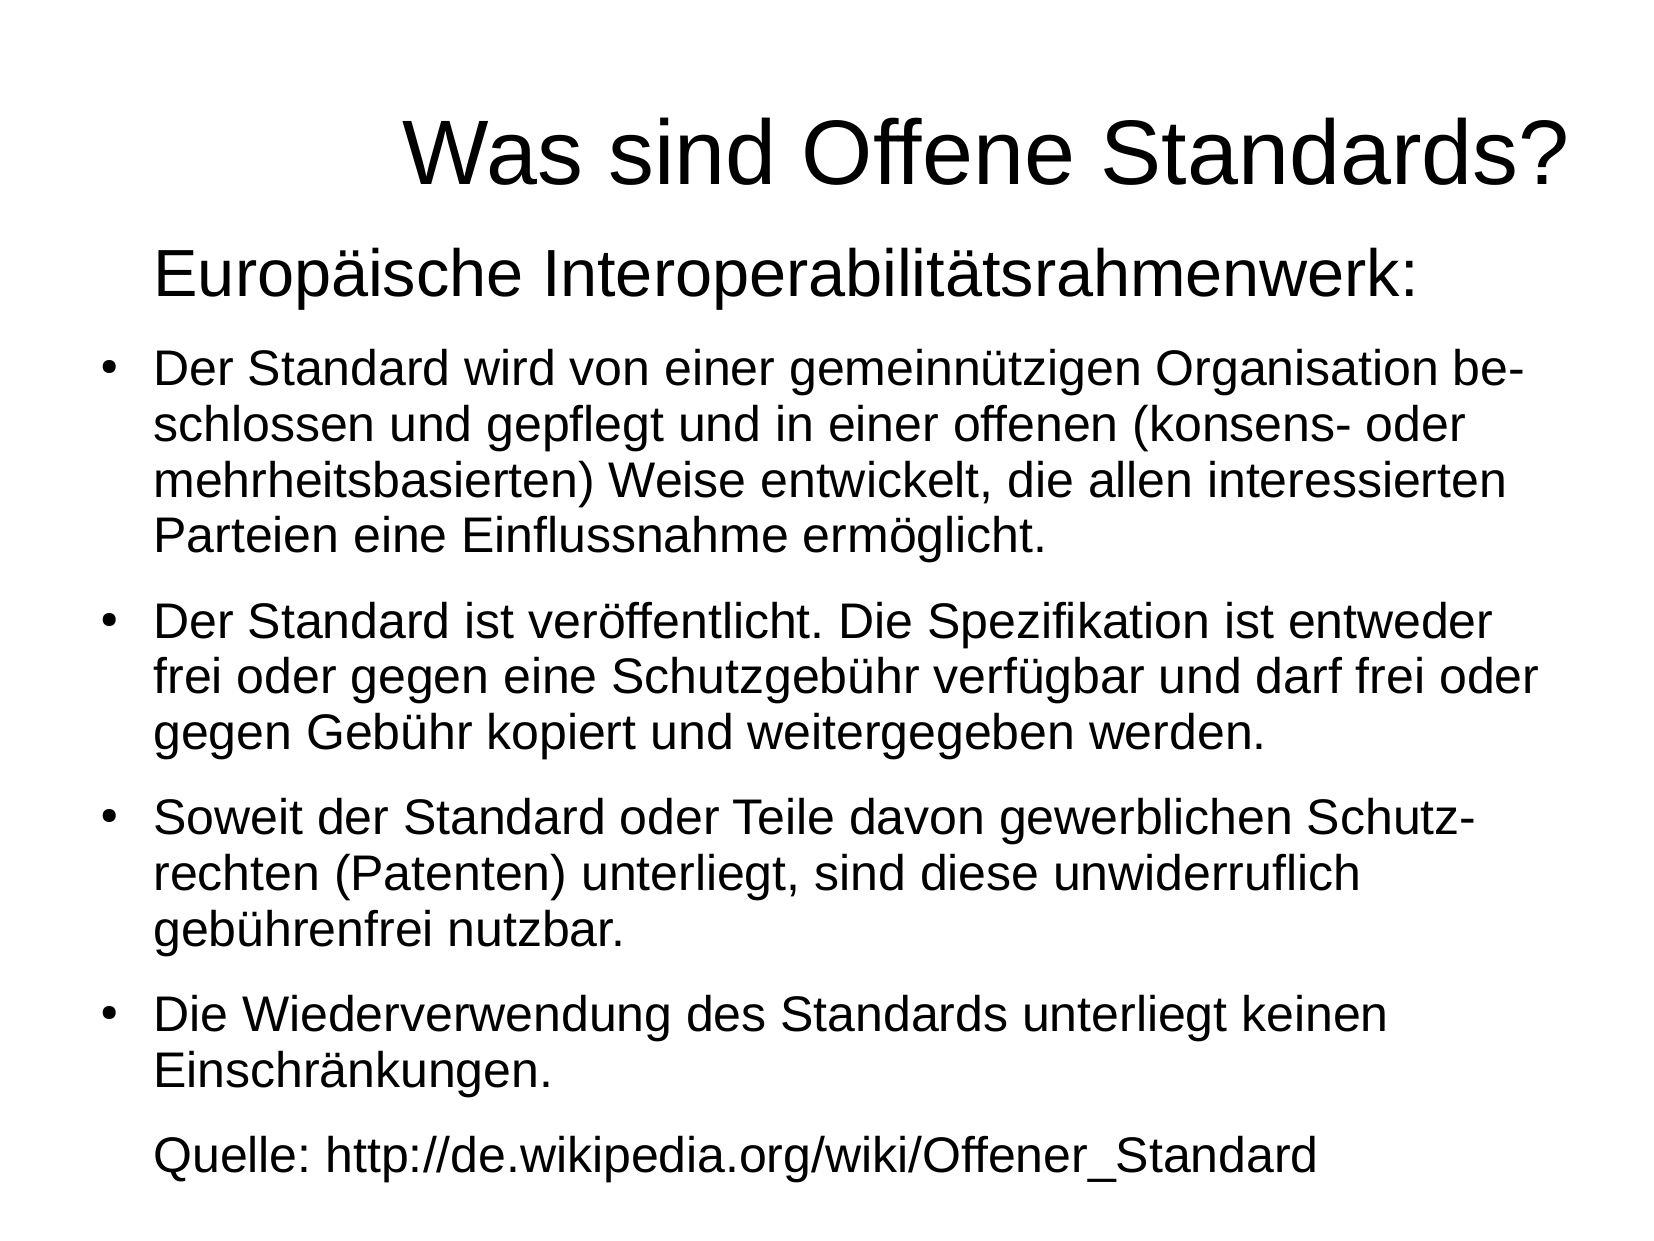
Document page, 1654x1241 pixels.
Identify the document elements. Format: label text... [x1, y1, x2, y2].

title Was sind Offene Standards? [82, 56, 1571, 236]
list Europäische Interoperabilitätsrahmenwerk: Der Standard wird von einer gemeinnützigen Organisation be-schlossen und gepflegt und in einer offenen (konsens- oder mehrheitsbasierten) Weise entwickelt, die allen interessierten Parteien eine Einflussnahme ermöglicht. Der Standard ist veröffentlicht. Die Spezifikation ist entweder frei oder gegen eine Schutzgebühr verfügbar und darf frei oder gegen Gebühr kopiert und weitergegeben werden. Soweit der Standard oder Teile davon gewerblichen Schutz-rechten (Patenten) unterliegt, sind diese unwiderruflich gebührenfrei nutzbar. Die Wiederverwendung des Standards unterliegt keinen Einschränkungen. Quelle: http://de.wikipedia.org/wiki/Offener_Standard [82, 236, 1571, 1238]
